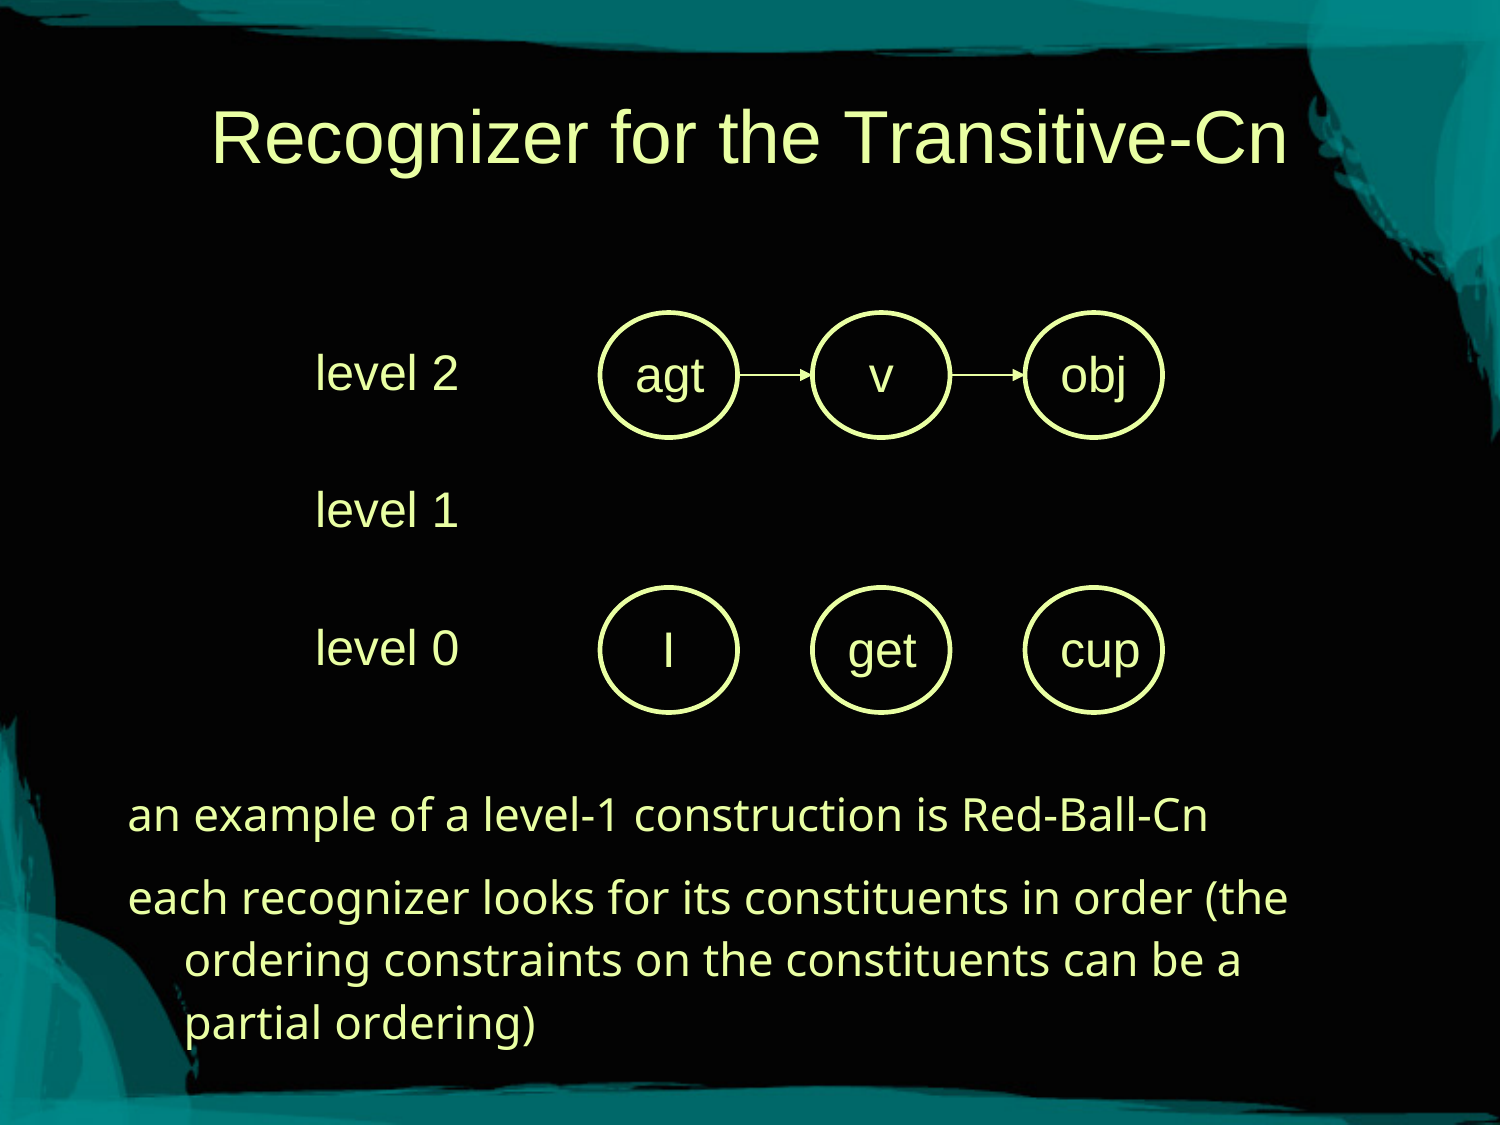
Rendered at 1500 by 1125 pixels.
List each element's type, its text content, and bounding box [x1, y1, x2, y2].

title Recognizer for the Transitive-Cn [112, 49, 1388, 225]
picture [0, 0, 1500, 1125]
text_box v [812, 312, 950, 438]
text_box obj [1025, 312, 1163, 438]
text_box I [600, 587, 738, 713]
text_box level 2 [300, 337, 475, 409]
text_box cup [1025, 587, 1163, 713]
text_box get [812, 587, 951, 713]
text_box agt [600, 312, 738, 438]
text_box level 1 [300, 474, 475, 547]
text_box level 0 [300, 612, 475, 684]
list an example of a level-1 construction is Red-Ball-Cn each recognizer looks for its constituents in order (the ordering constraints on the constituents can be a partial ordering) [112, 774, 1388, 1038]
